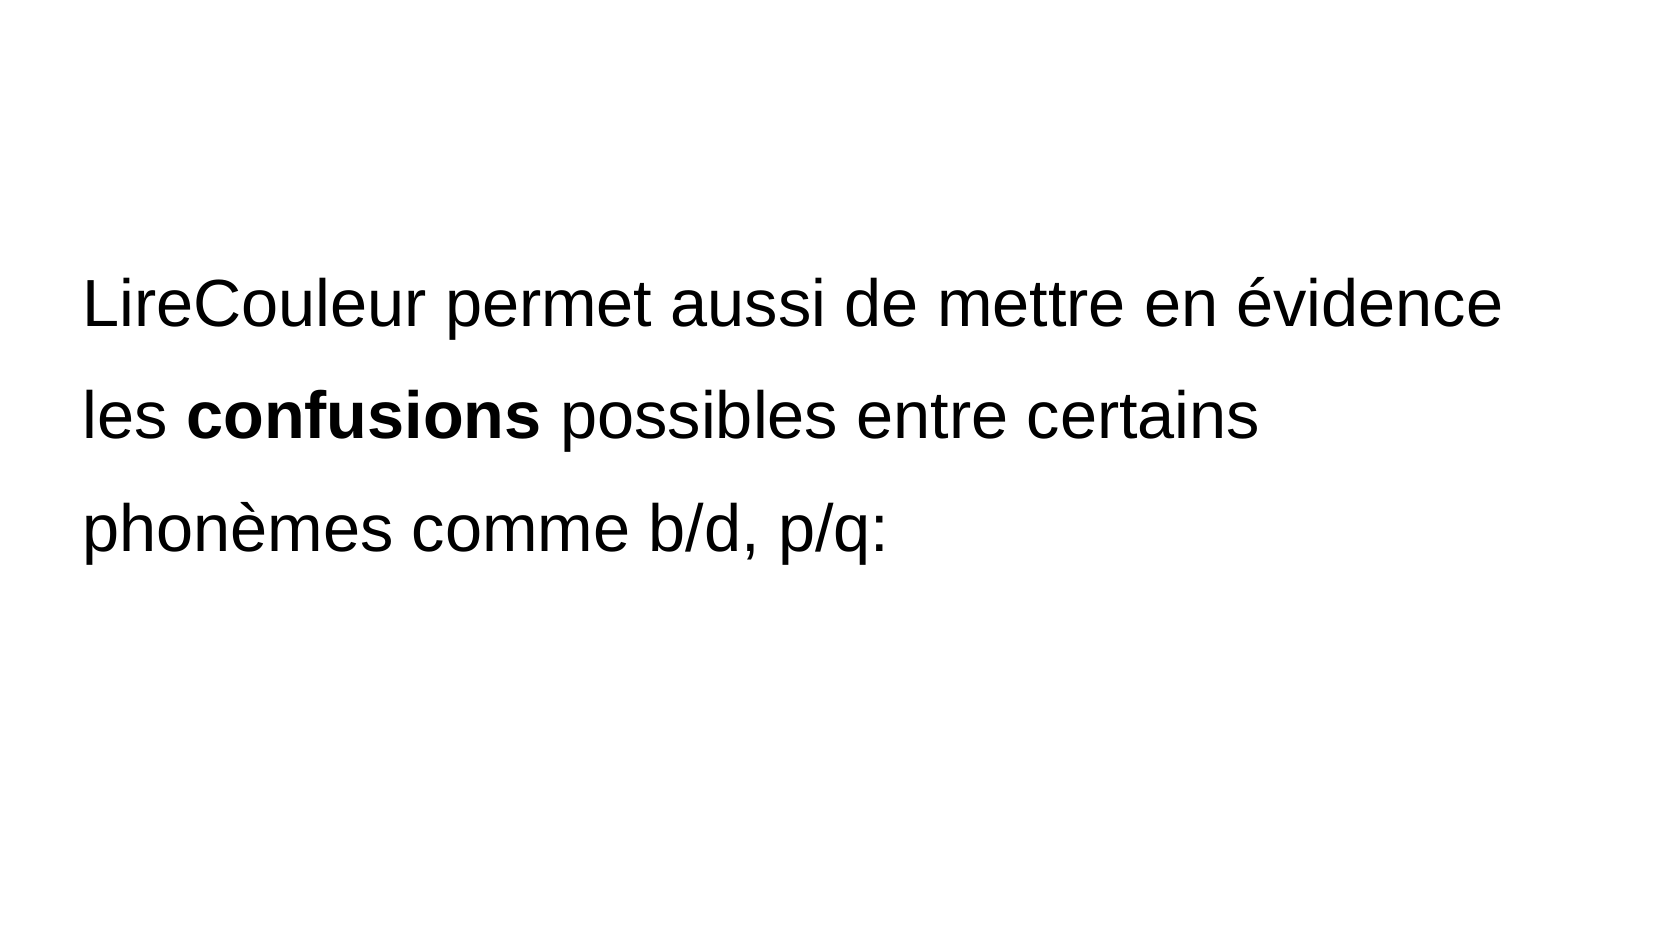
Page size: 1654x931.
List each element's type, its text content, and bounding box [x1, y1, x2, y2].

subtitle LireCouleur permet aussi de mettre en évidence les confusions possibles entre certains phonèmes comme b/d, p/q: [82, 37, 1571, 757]
